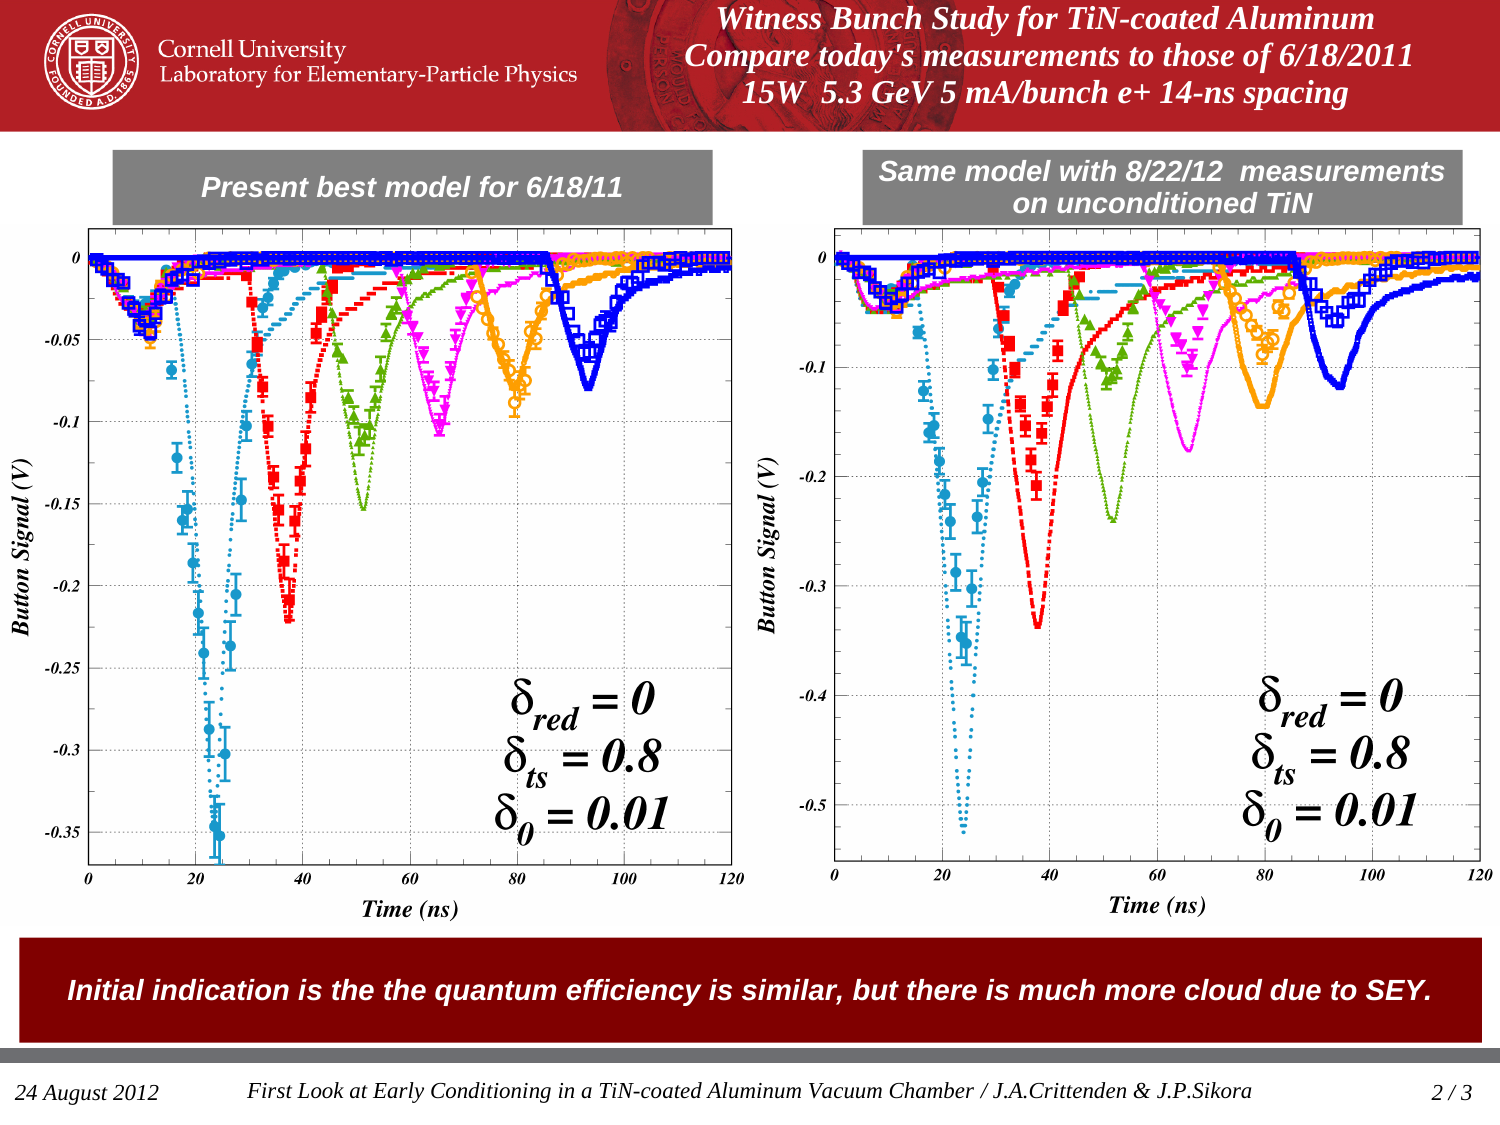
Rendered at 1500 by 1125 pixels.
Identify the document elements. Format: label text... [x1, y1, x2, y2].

text_box Present best model for 6/18/11 [112, 149, 713, 226]
picture [0, 224, 1500, 926]
picture [0, 0, 600, 132]
text_box Witness Bunch Study for TiN-coated Aluminum Compare today's measurements to those of 6/18/2011 15W 5.3 GeV 5 mA/bunch e+ 14-ns spacing [600, 0, 1500, 136]
text_box Initial indication is the the quantum efficiency is similar, but there is much more cloud due to SEY. [19, 937, 1482, 1043]
text_box Same model with 8/22/12 measurements on unconditioned TiN [862, 149, 1463, 226]
